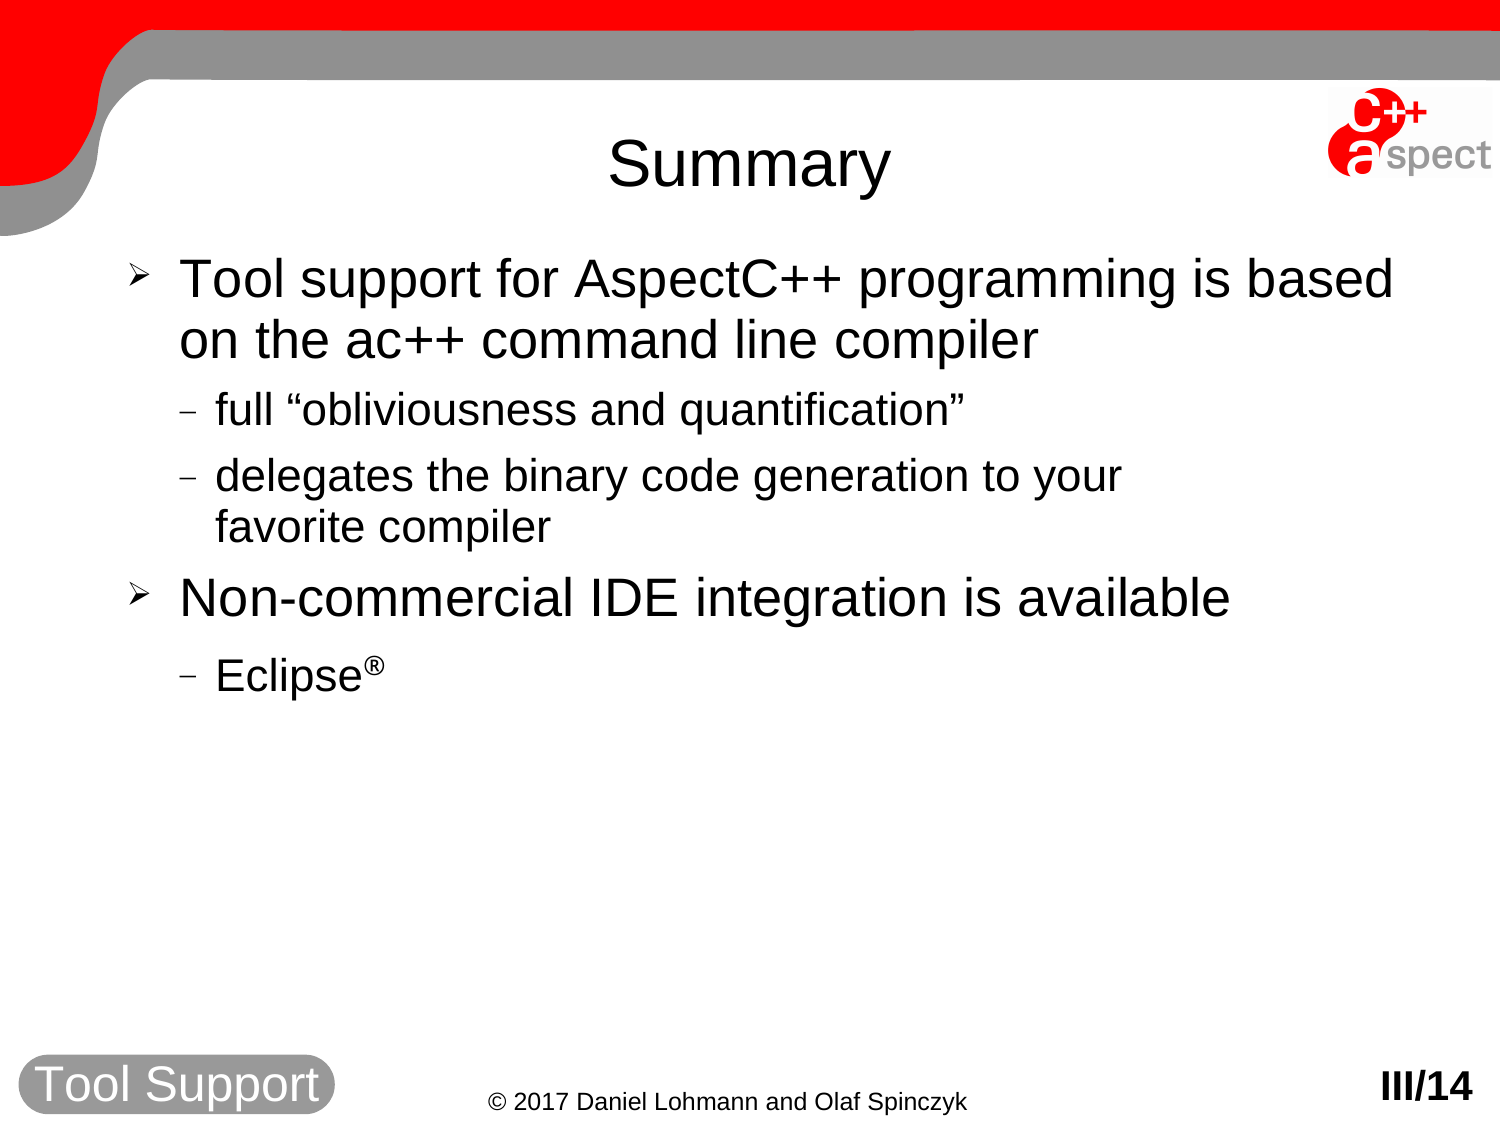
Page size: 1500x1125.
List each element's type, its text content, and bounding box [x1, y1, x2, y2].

title Summary [112, 98, 1388, 223]
list Tool support for AspectC++ programming is based on the ac++ command line compiler full “obliviousness and quantification” delegates the binary code generation to your favorite compiler Non-commercial IDE integration is available Eclipse® [126, 248, 1459, 1013]
